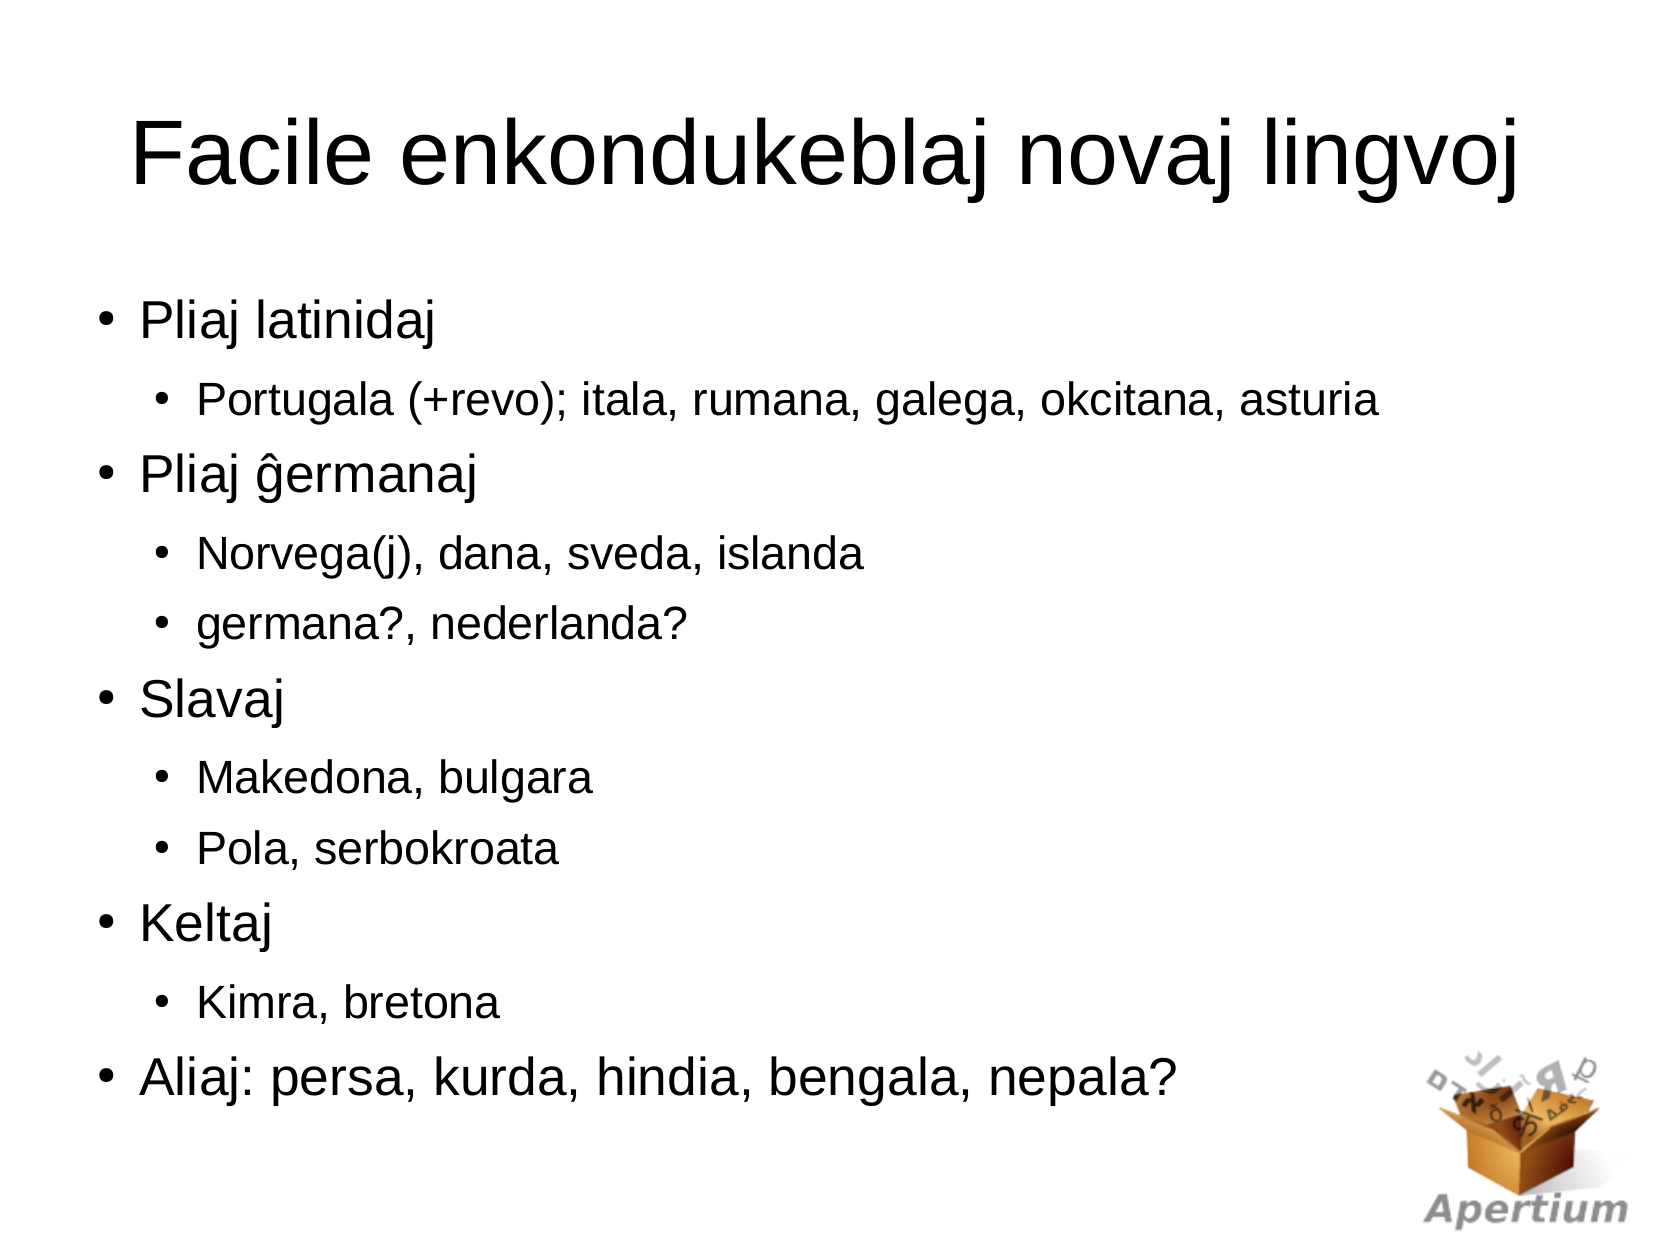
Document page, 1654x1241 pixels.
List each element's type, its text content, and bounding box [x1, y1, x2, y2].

title Facile enkondukeblaj novaj lingvoj [82, 56, 1571, 250]
list Pliaj latinidaj Portugala (+revo); itala, rumana, galega, okcitana, asturia Pliaj ĝermanaj Norvega(j), dana, sveda, islanda germana?, nederlanda? Slavaj Makedona, bulgara Pola, serbokroata Keltaj Kimra, bretona Aliaj: persa, kurda, hindia, bengala, nepala? [82, 290, 1571, 1109]
picture [1417, 1033, 1633, 1241]
